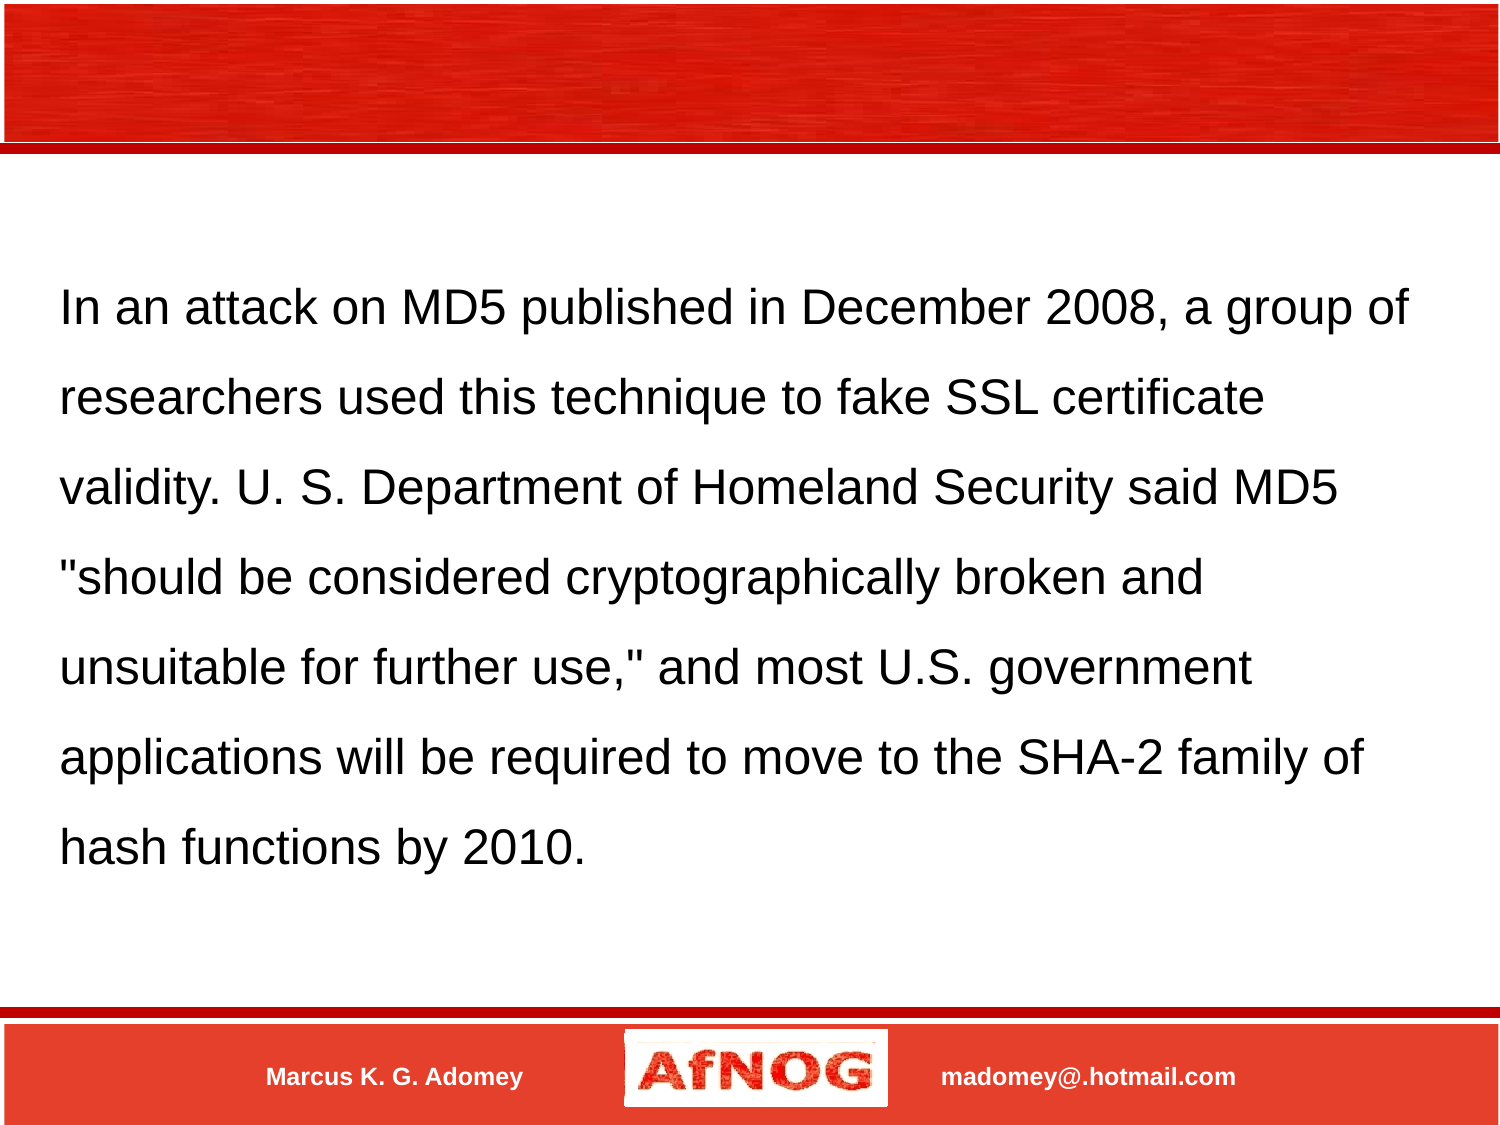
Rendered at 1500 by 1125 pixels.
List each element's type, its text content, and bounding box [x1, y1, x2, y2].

text_box In an attack on MD5 published in December 2008, a group of researchers used this technique to fake SSL certificate validity. U. S. Department of Homeland Security said MD5 "should be considered cryptographically broken and unsuitable for further use," and most U.S. government applications will be required to move to the SHA-2 family of hash functions by 2010. [44, 237, 1451, 878]
